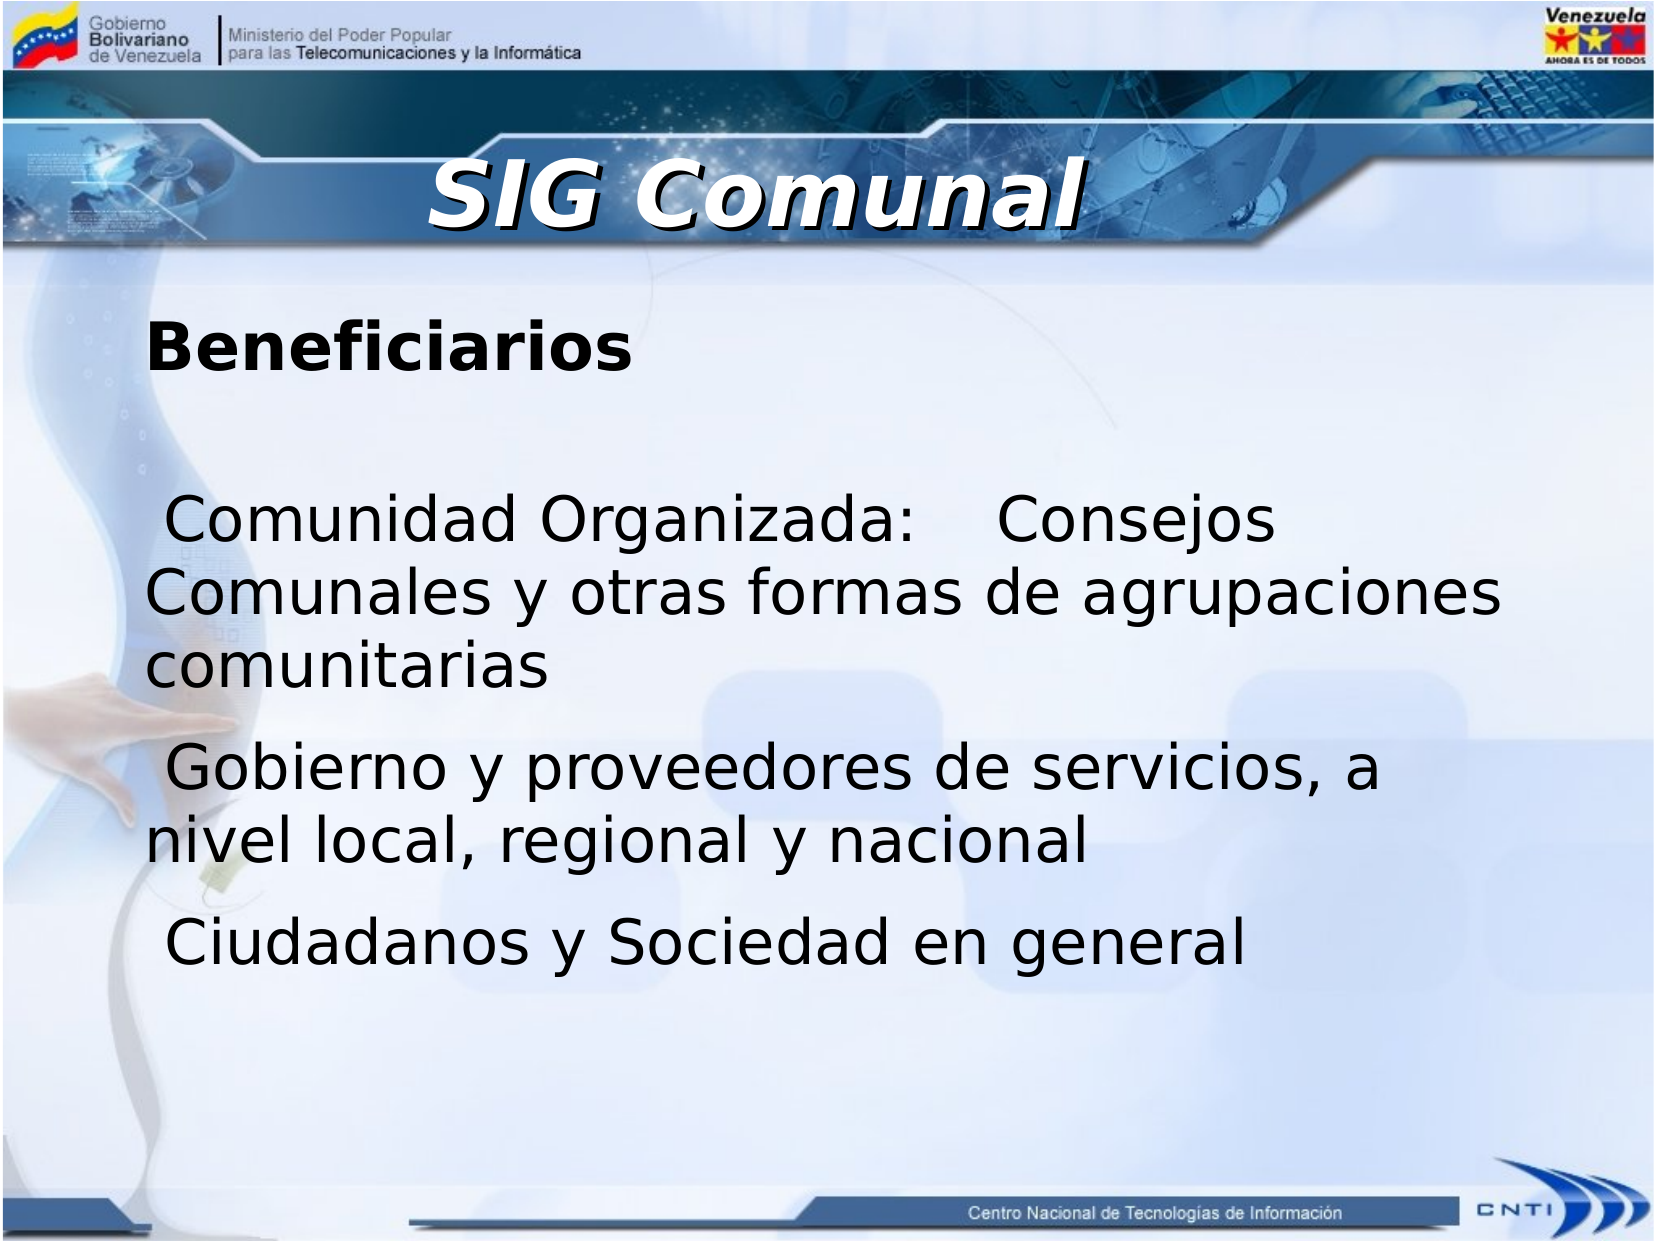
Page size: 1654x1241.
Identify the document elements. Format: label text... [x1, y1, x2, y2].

picture [2, 1, 1654, 1241]
title SIG Comunal [12, 91, 1501, 299]
text_box Beneficiarios Comunidad Organizada: Consejos Comunales y otras formas de agrupaciones comunitarias Gobierno y proveedores de servicios, a nivel local, regional y nacional Ciudadanos y Sociedad en general [124, 295, 1536, 1152]
